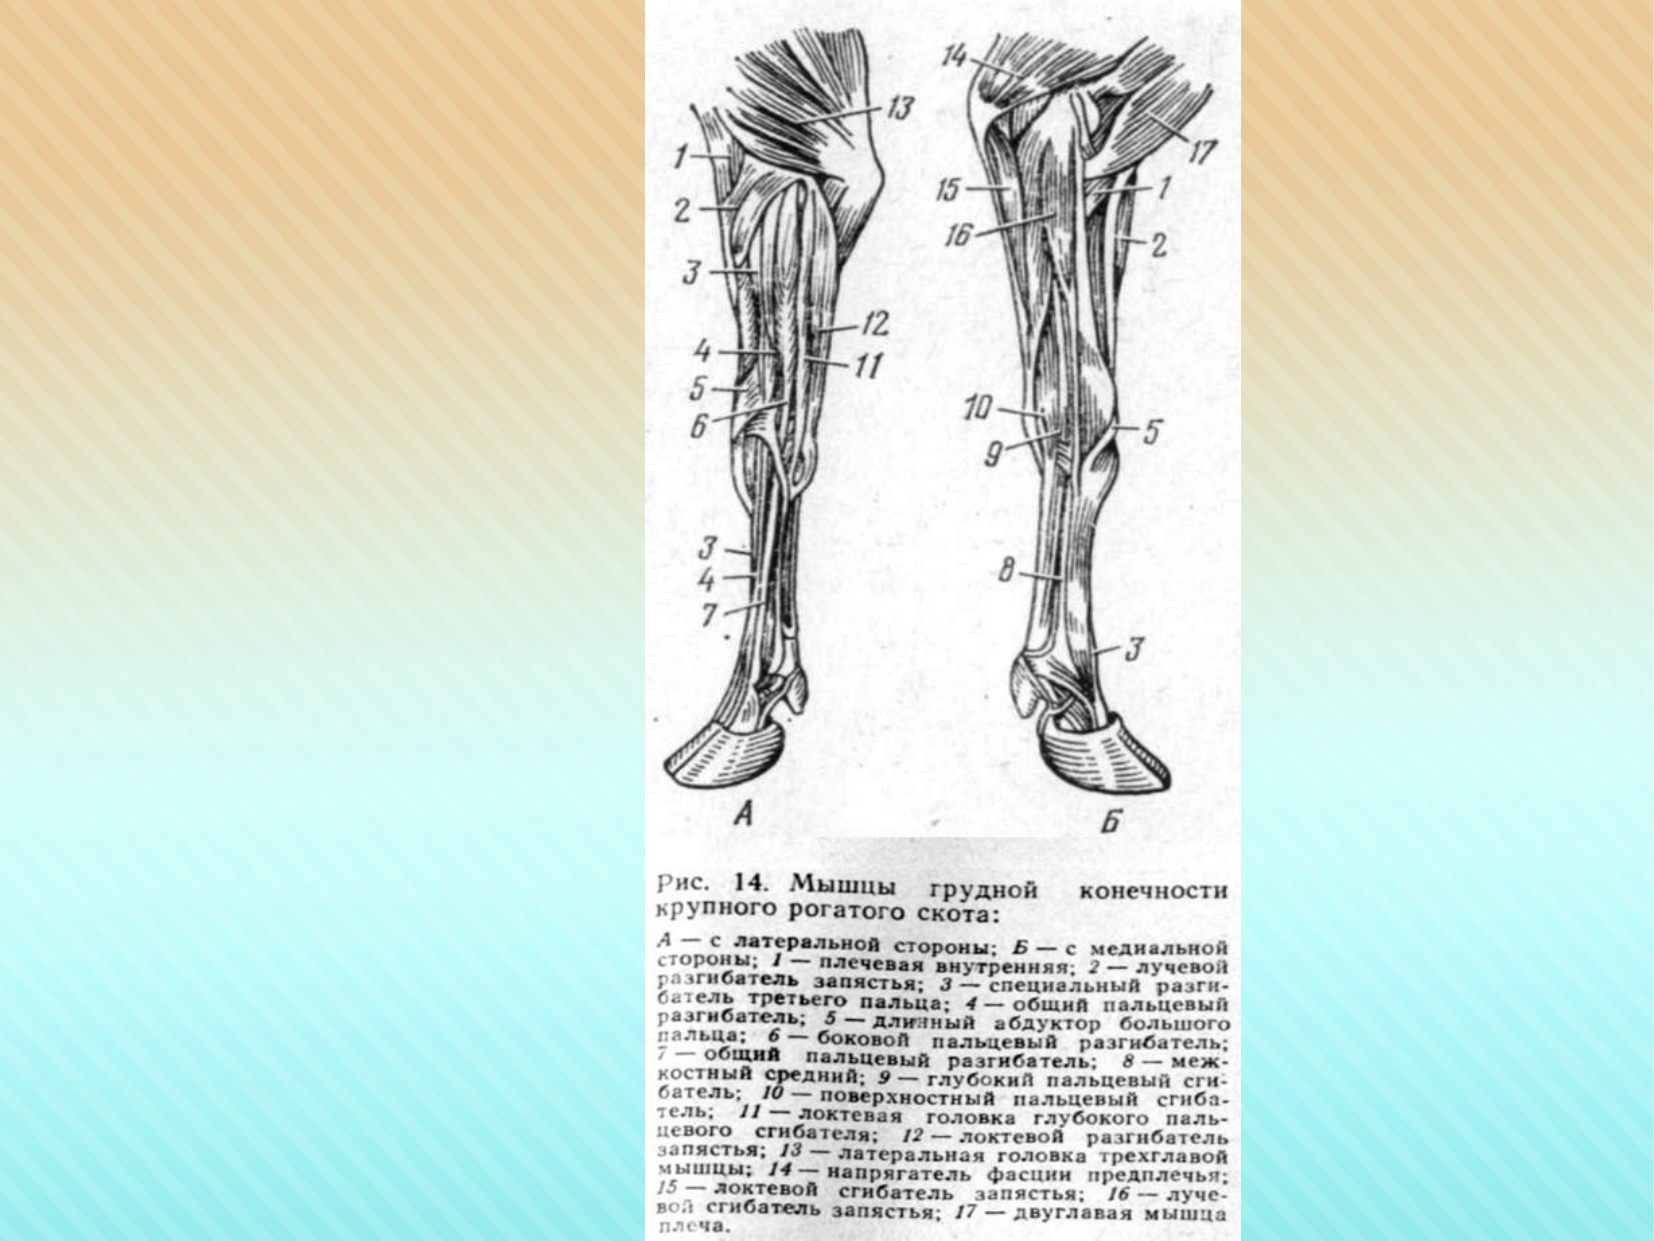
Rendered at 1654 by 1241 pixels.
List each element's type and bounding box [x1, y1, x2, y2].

picture [645, 0, 1241, 1241]
